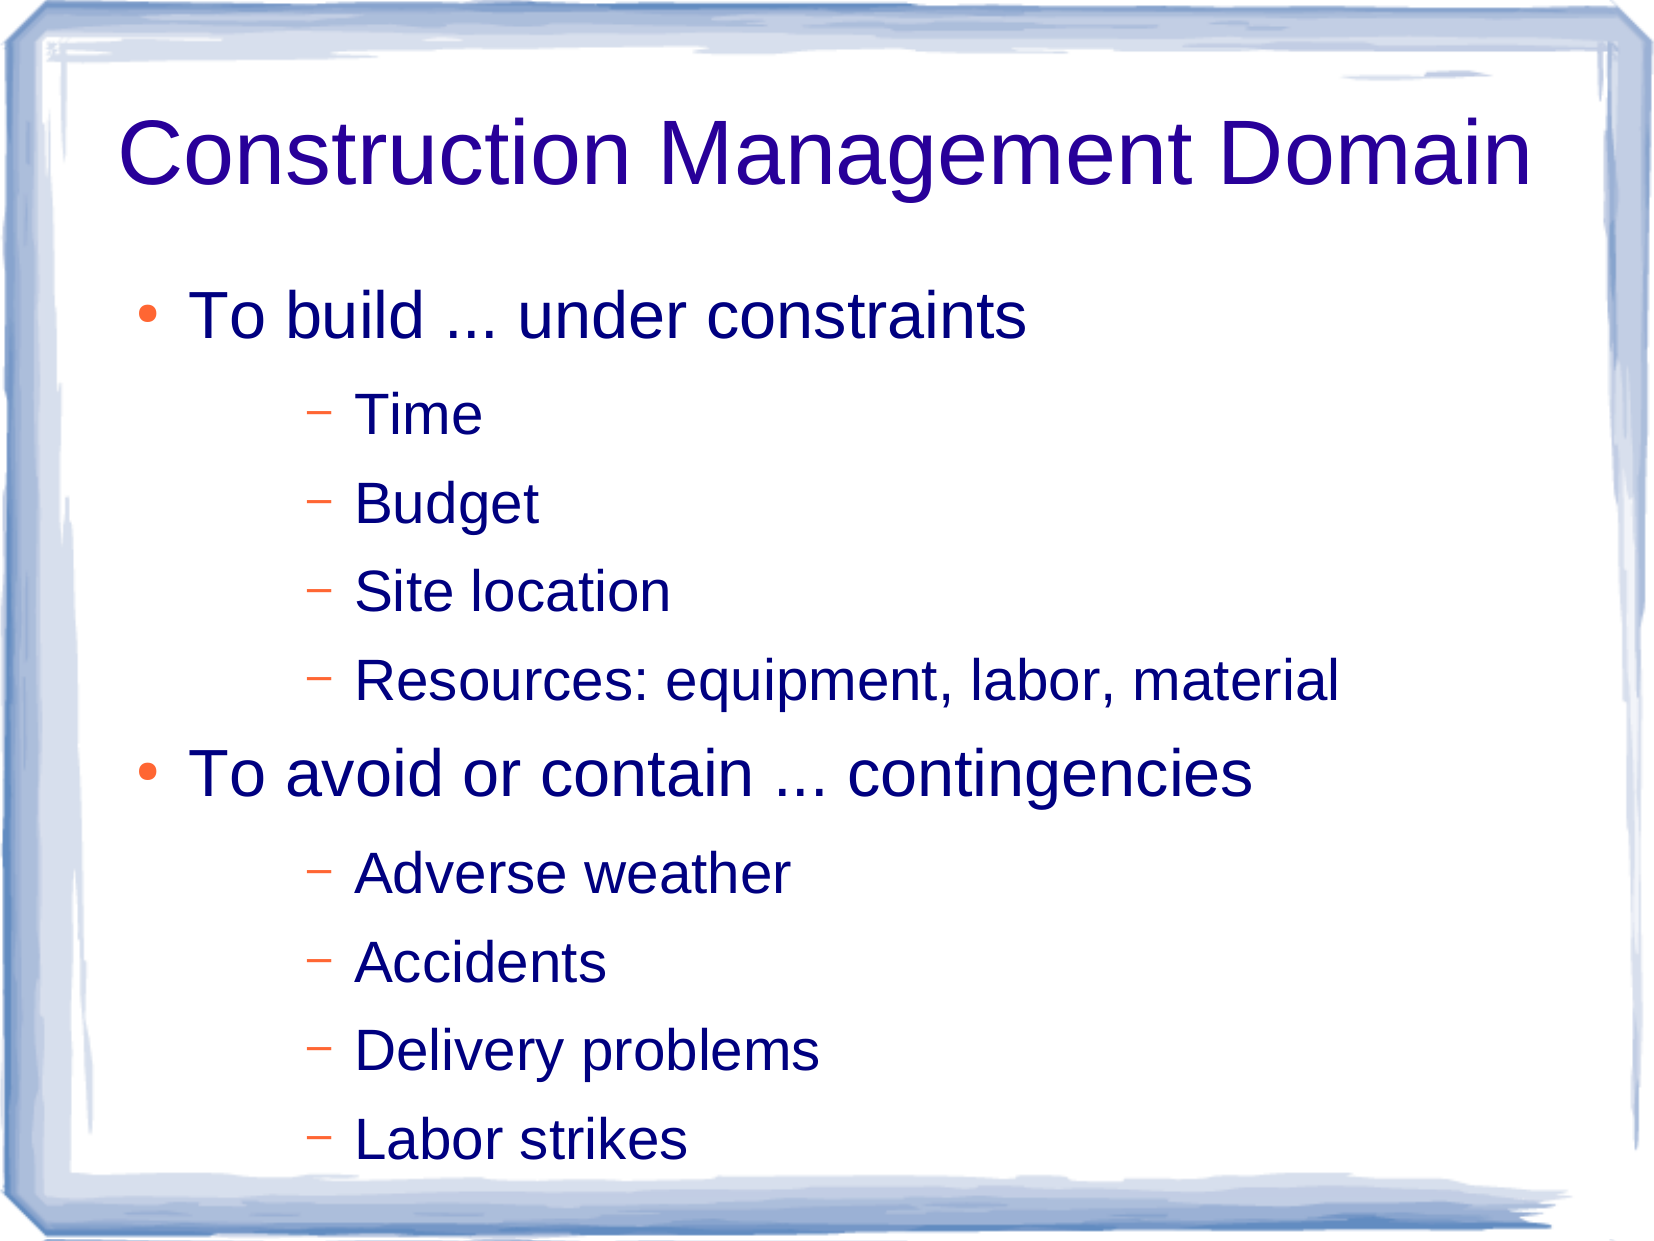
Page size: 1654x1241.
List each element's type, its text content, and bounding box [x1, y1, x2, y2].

picture [0, 0, 1654, 1241]
list To build ... under constraints Time Budget Site location Resources: equipment, labor, material To avoid or contain ... contingencies Adverse weather Accidents Delivery problems Labor strikes [118, 277, 1571, 1172]
title Construction Management Domain [82, 49, 1571, 257]
